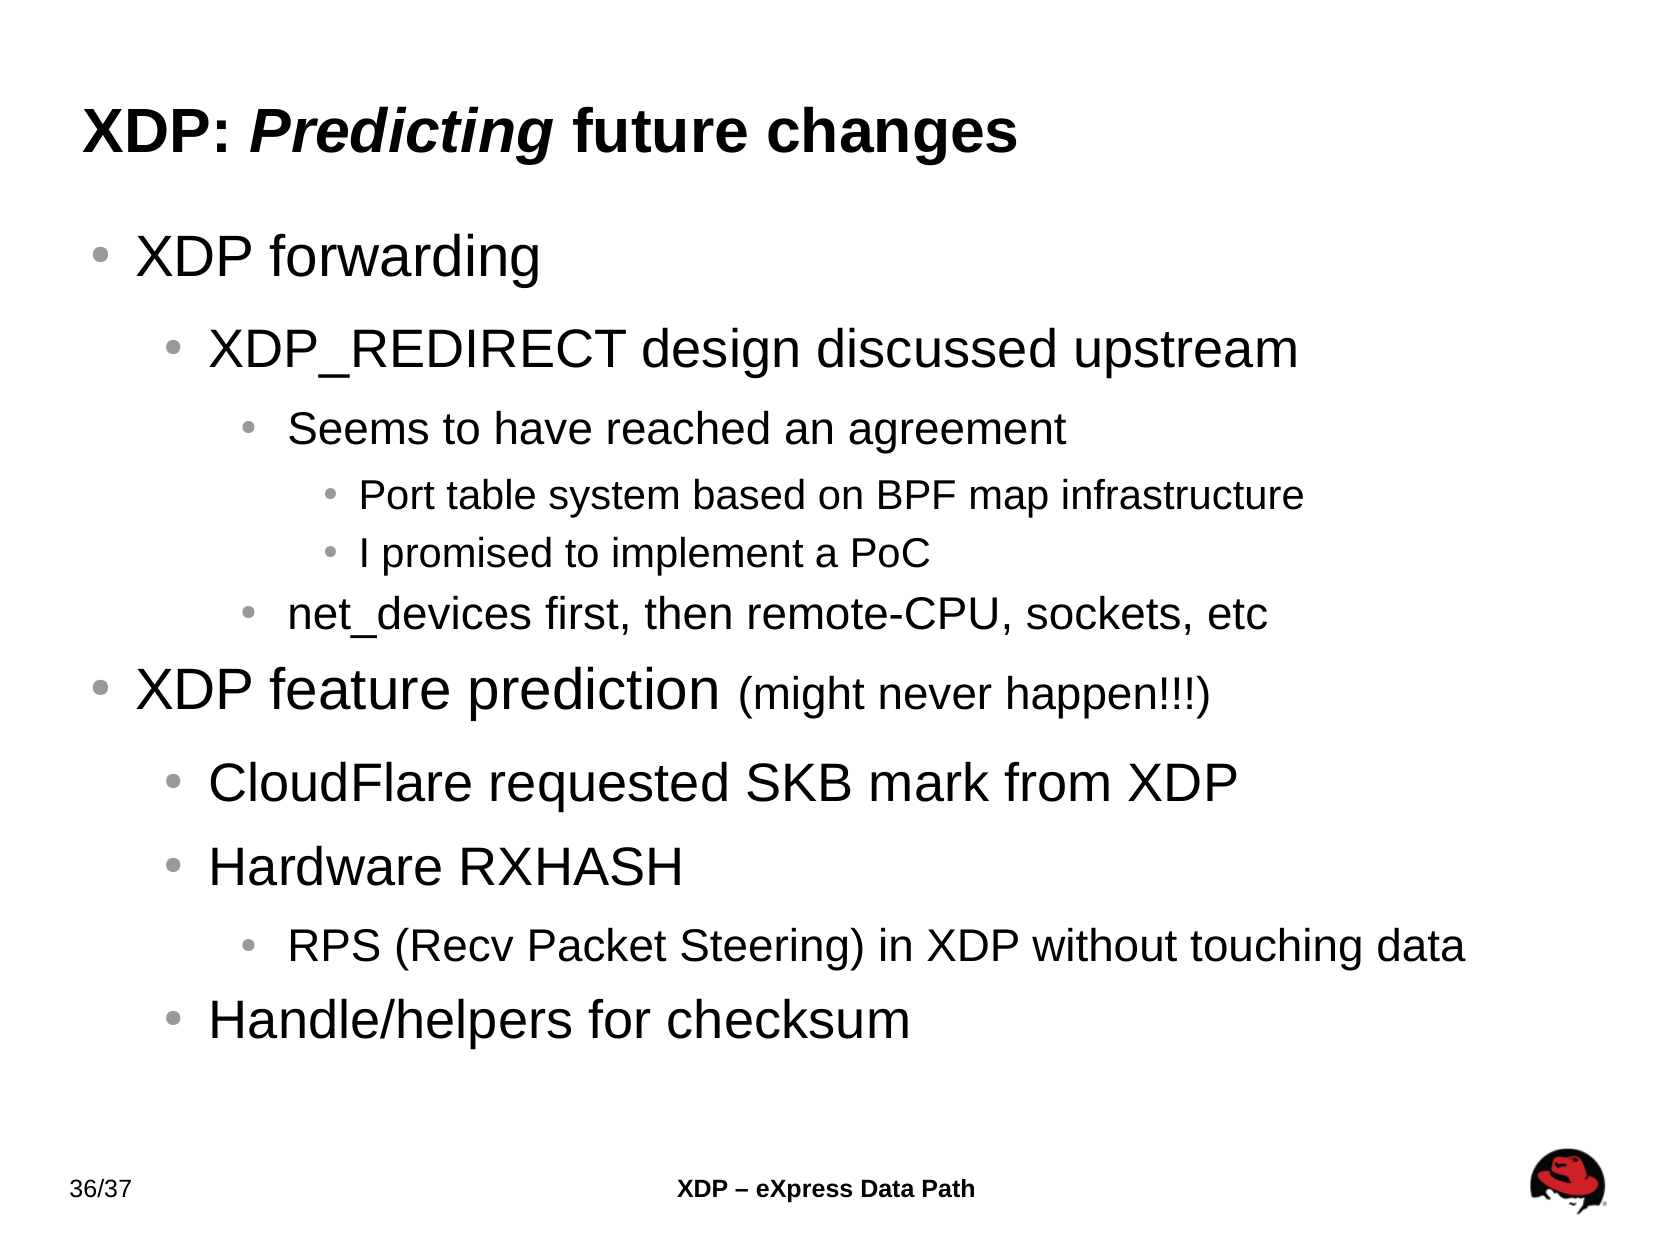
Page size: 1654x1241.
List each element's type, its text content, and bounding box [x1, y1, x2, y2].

list XDP forwarding XDP_REDIRECT design discussed upstream Seems to have reached an agreement Port table system based on BPF map infrastructure I promised to implement a PoC net_devices first, then remote-CPU, sockets, etc XDP feature prediction (might never happen!!!) CloudFlare requested SKB mark from XDP Hardware RXHASH RPS (Recv Packet Steering) in XDP without touching data Handle/helpers for checksum [75, 223, 1564, 1051]
title XDP: Predicting future changes [82, 37, 1571, 226]
picture [1529, 1146, 1613, 1224]
